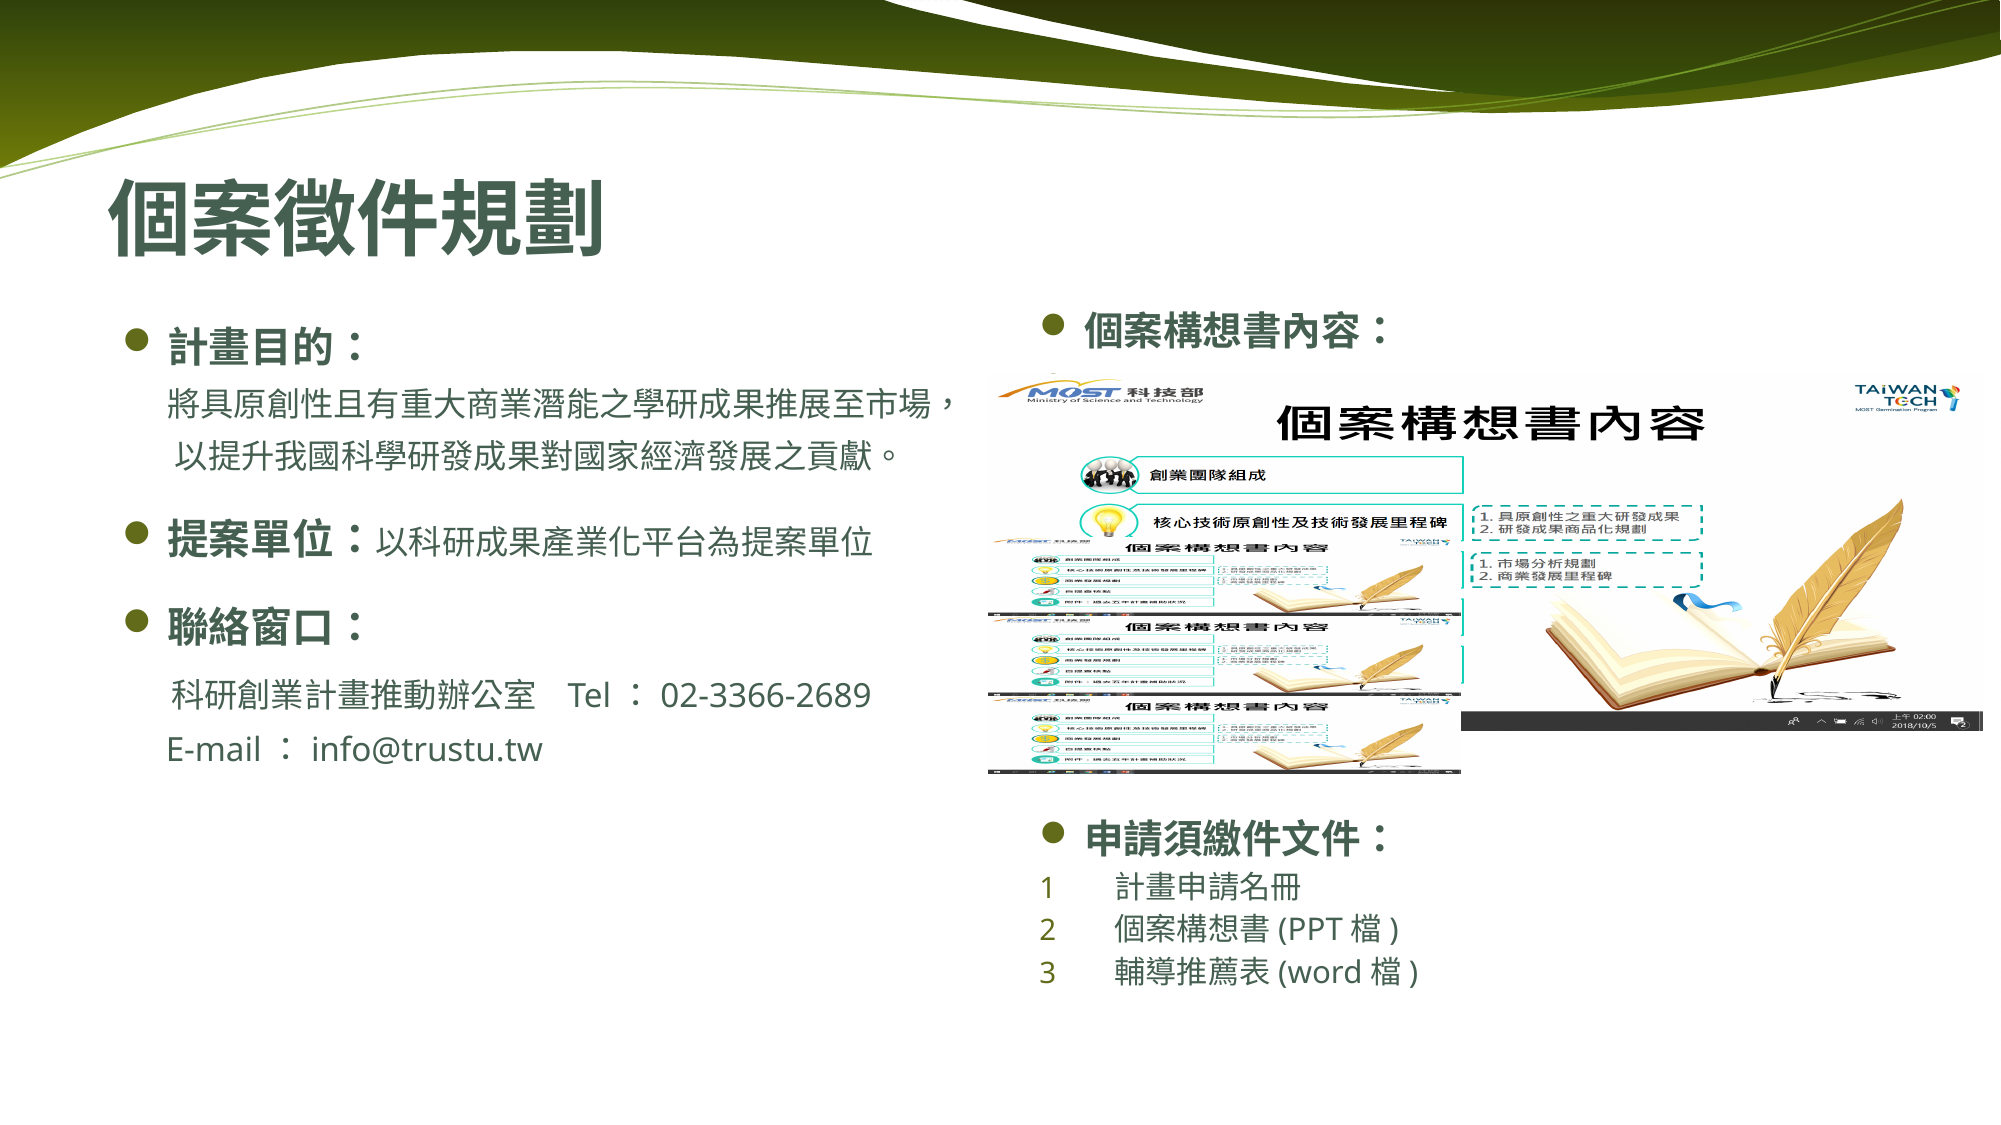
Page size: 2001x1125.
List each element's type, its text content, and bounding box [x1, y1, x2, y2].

list 計畫目的： 將具原創性且有重大商業潛能之學研成果推展至市場， 以提升我國科學研發成果對國家經濟發展之貢獻。 提案單位：以科研成果產業化平台為提案單位 聯絡窗口： 科研創業計畫推動辦公室 Tel：02-3366-2689 E-mail：info@trustu.tw [107, 288, 1025, 1125]
title 個案徵件規劃 [107, 78, 1908, 266]
text_box 個案構想書內容： 申請須繳件文件： 計畫申請名冊 個案構想書(PPT檔) 輔導推薦表(word檔) [1024, 731, 1784, 1125]
text_box 個案構想書內容： 申請須繳件文件： 計畫申請名冊 個案構想書(PPT檔) 輔導推薦表(word檔) [1024, 298, 1784, 374]
picture [988, 374, 1983, 774]
